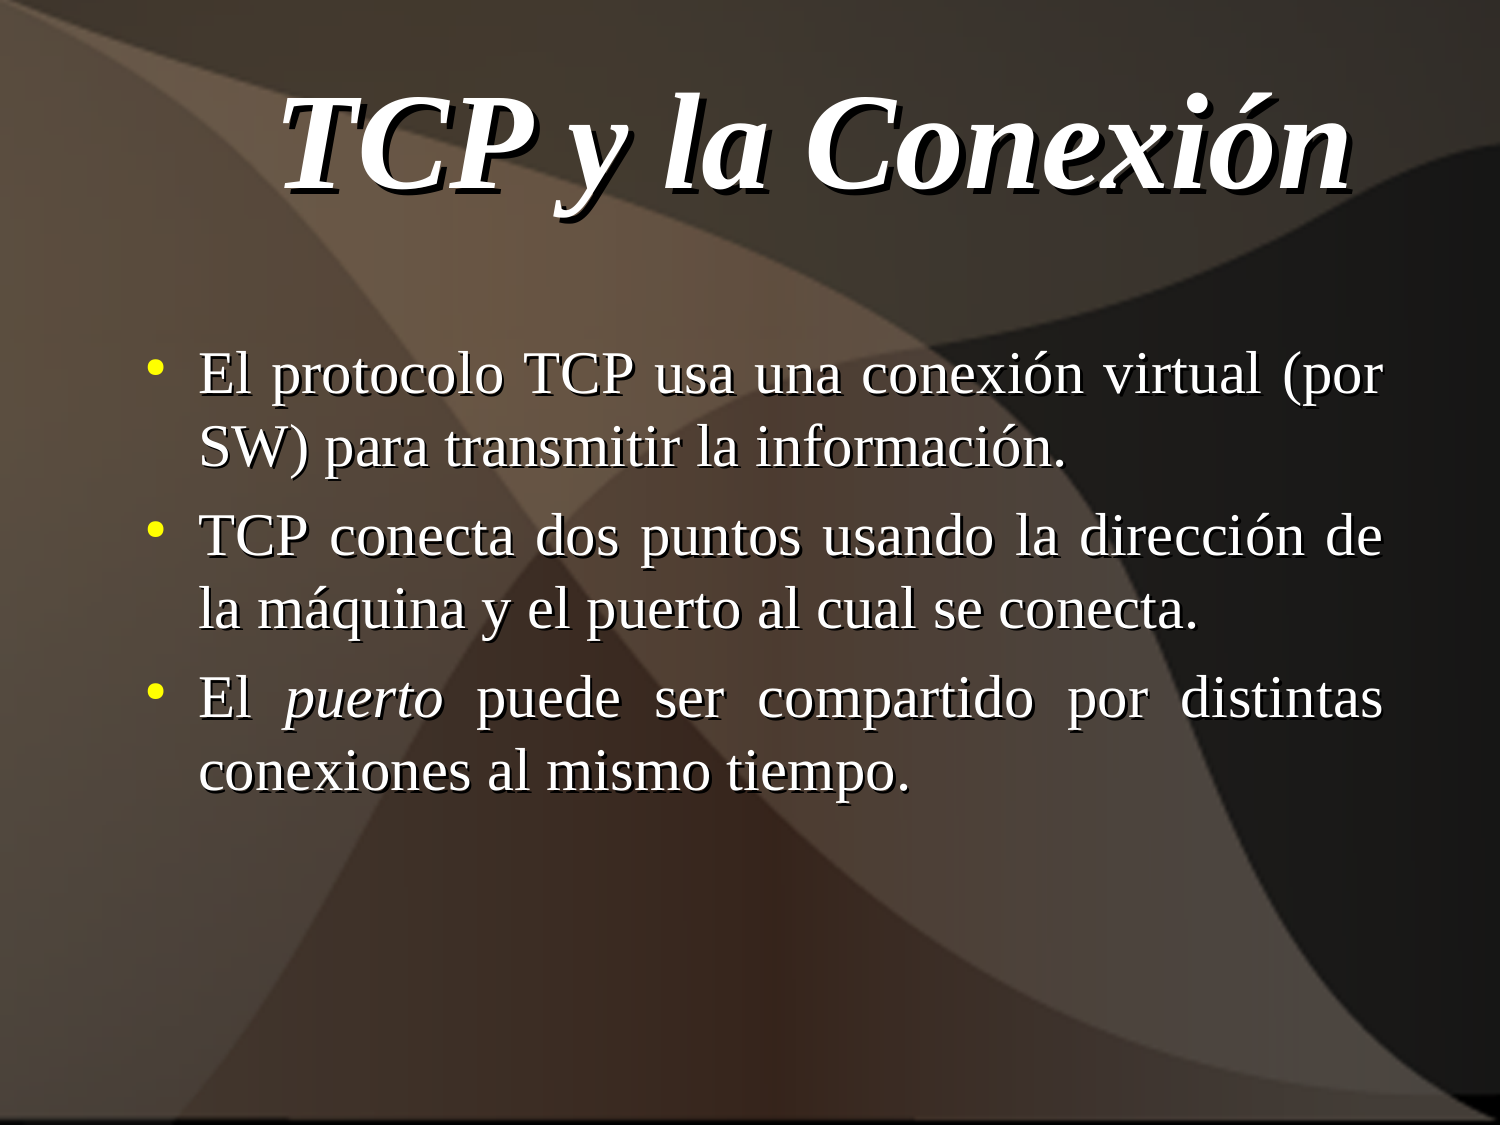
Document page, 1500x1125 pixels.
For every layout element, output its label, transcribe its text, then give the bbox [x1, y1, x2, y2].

list El protocolo TCP usa una conexión virtual (por SW) para transmitir la información. TCP conecta dos puntos usando la dirección de la máquina y el puerto al cual se conecta. El puerto puede ser compartido por distintas conexiones al mismo tiempo. [112, 324, 1401, 1088]
text_box TCP y la Conexión [210, 59, 1371, 225]
picture [0, 0, 1500, 1125]
